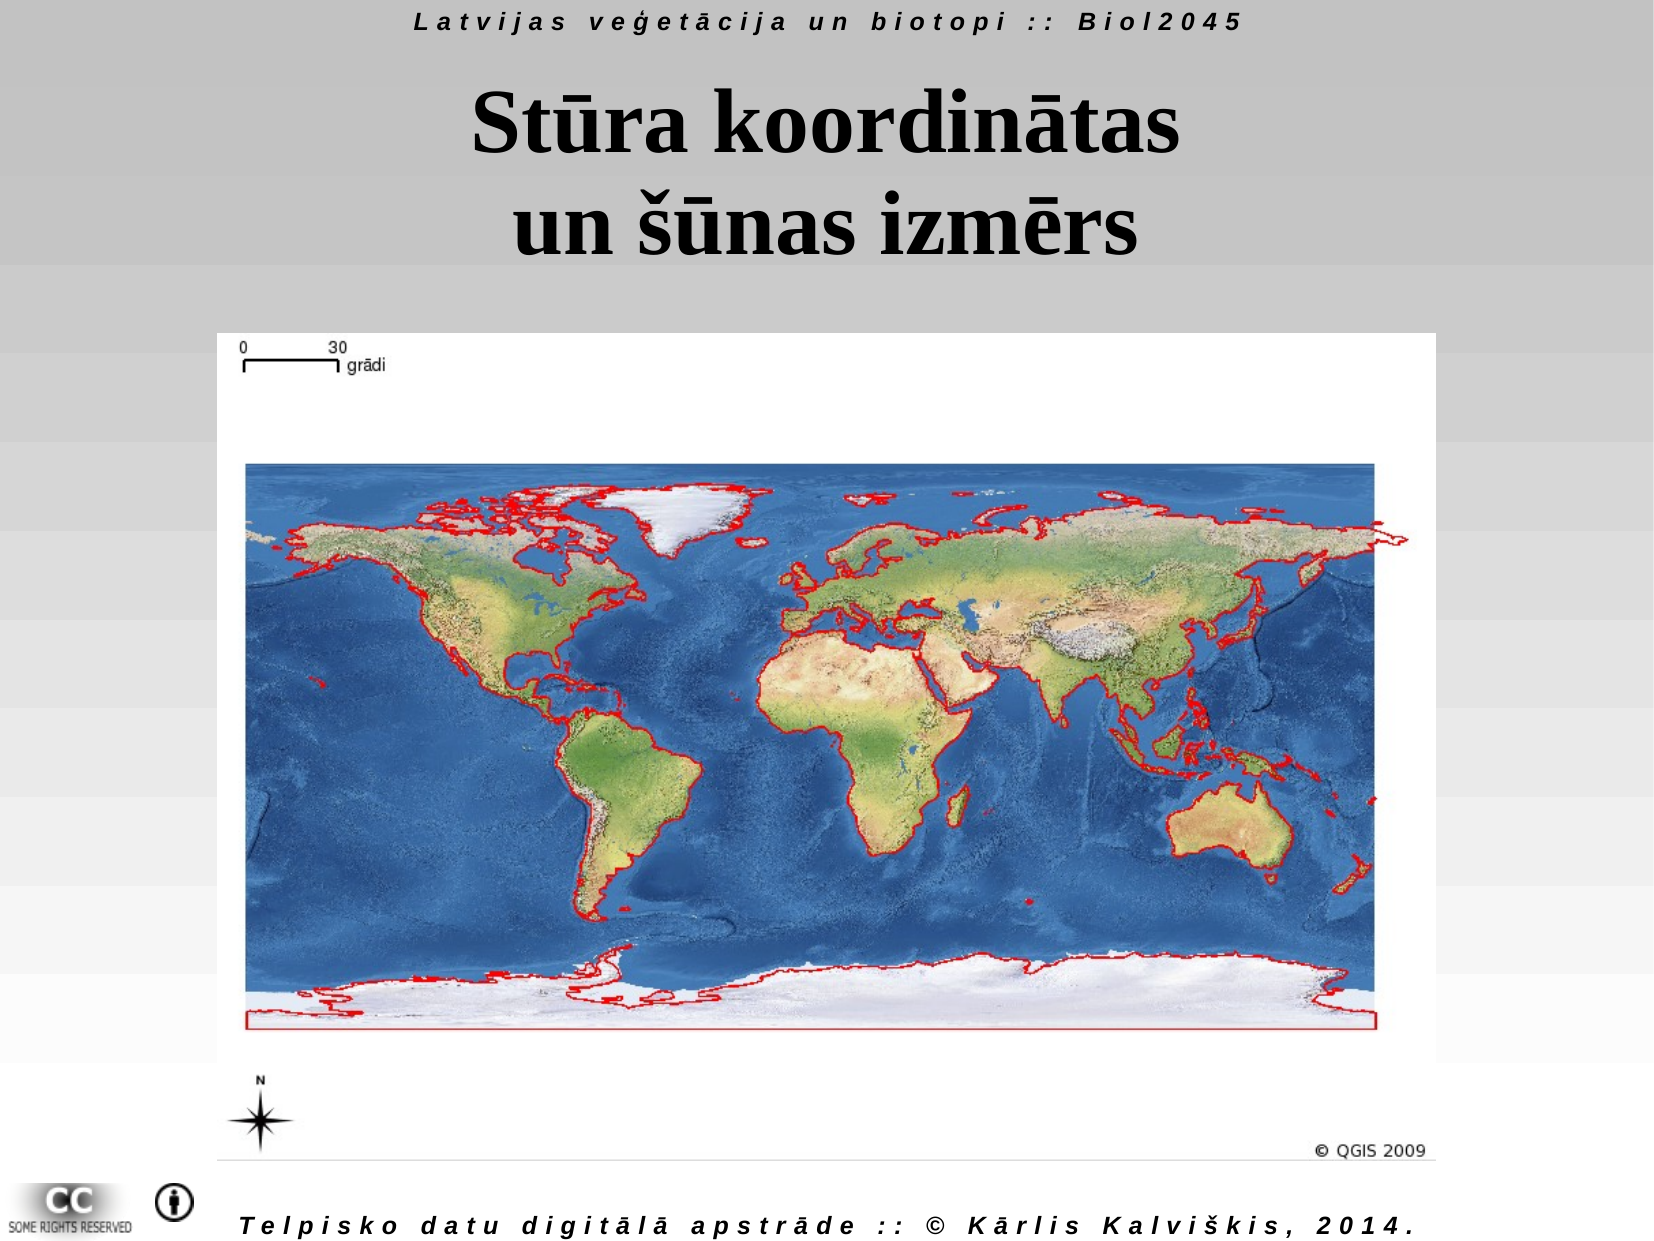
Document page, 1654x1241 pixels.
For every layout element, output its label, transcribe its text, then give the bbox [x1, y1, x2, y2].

picture [0, 0, 1654, 1241]
title Stūra koordinātas un šūnas izmērs [29, 49, 1625, 296]
